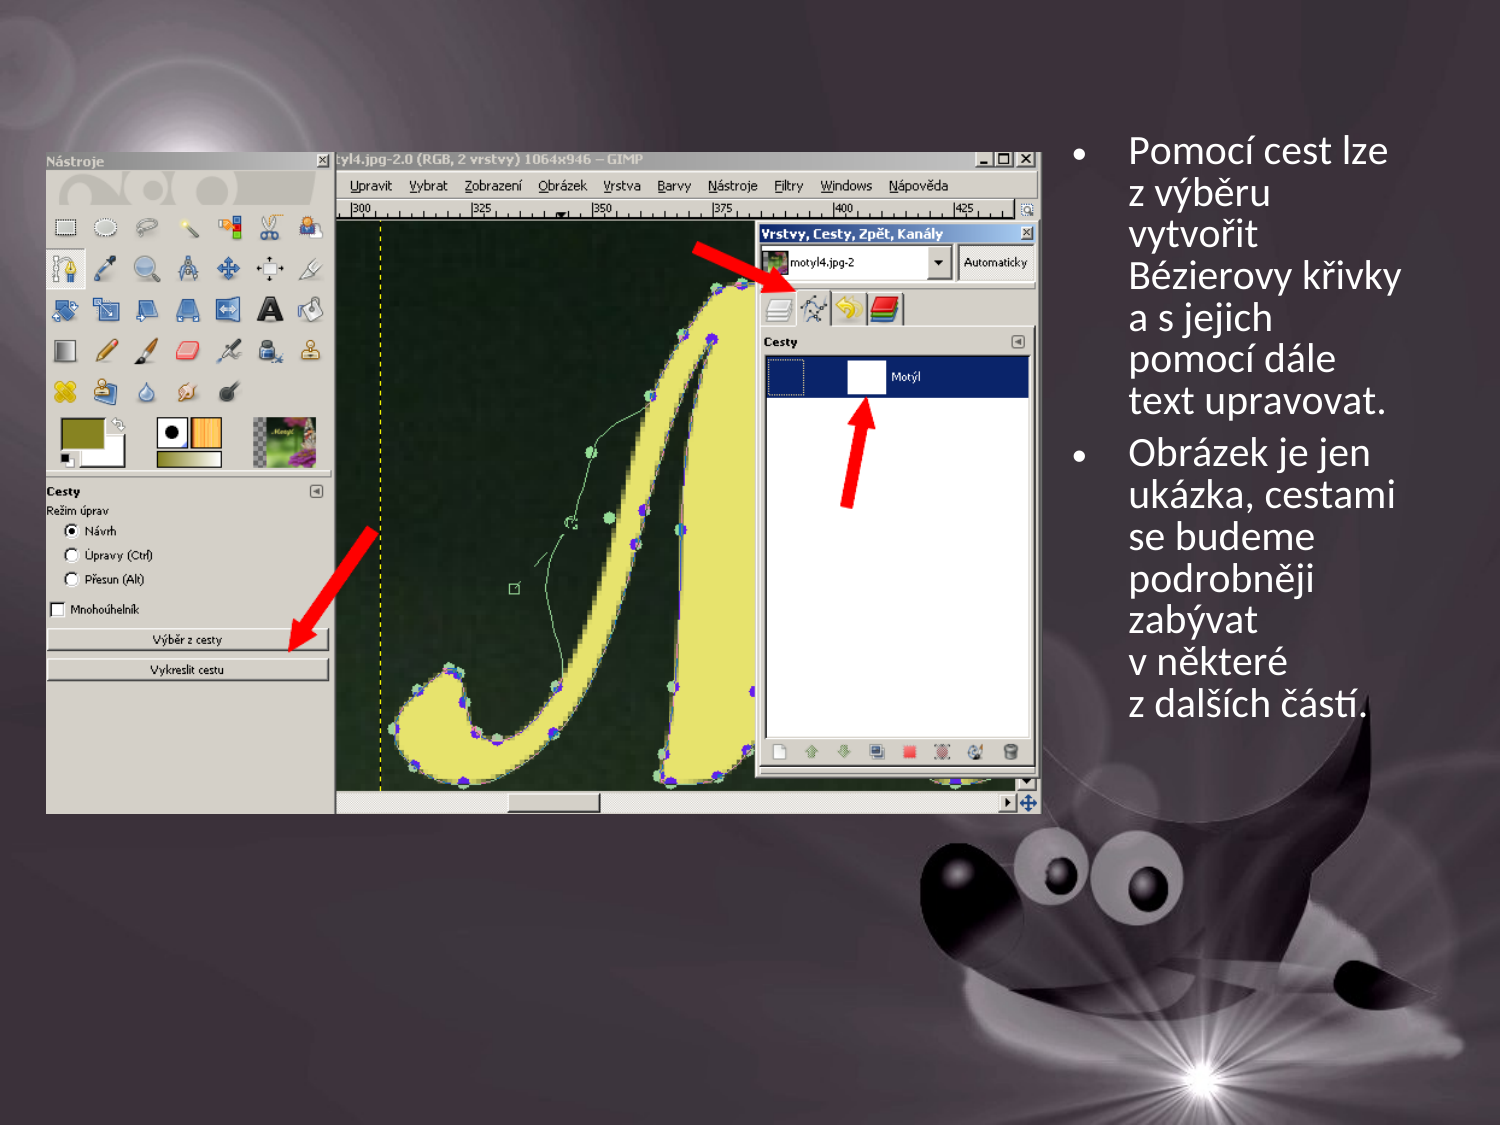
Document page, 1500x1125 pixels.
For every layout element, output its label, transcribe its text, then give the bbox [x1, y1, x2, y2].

picture [0, 0, 1500, 1125]
list Pomocí cest lze z výběru vytvořit Bézierovy křivky a s jejich pomocí dále text upravovat. Obrázek je jen ukázka, cestami se budeme podrobněji zabývat v některé z dalších částí. [1057, 125, 1421, 852]
